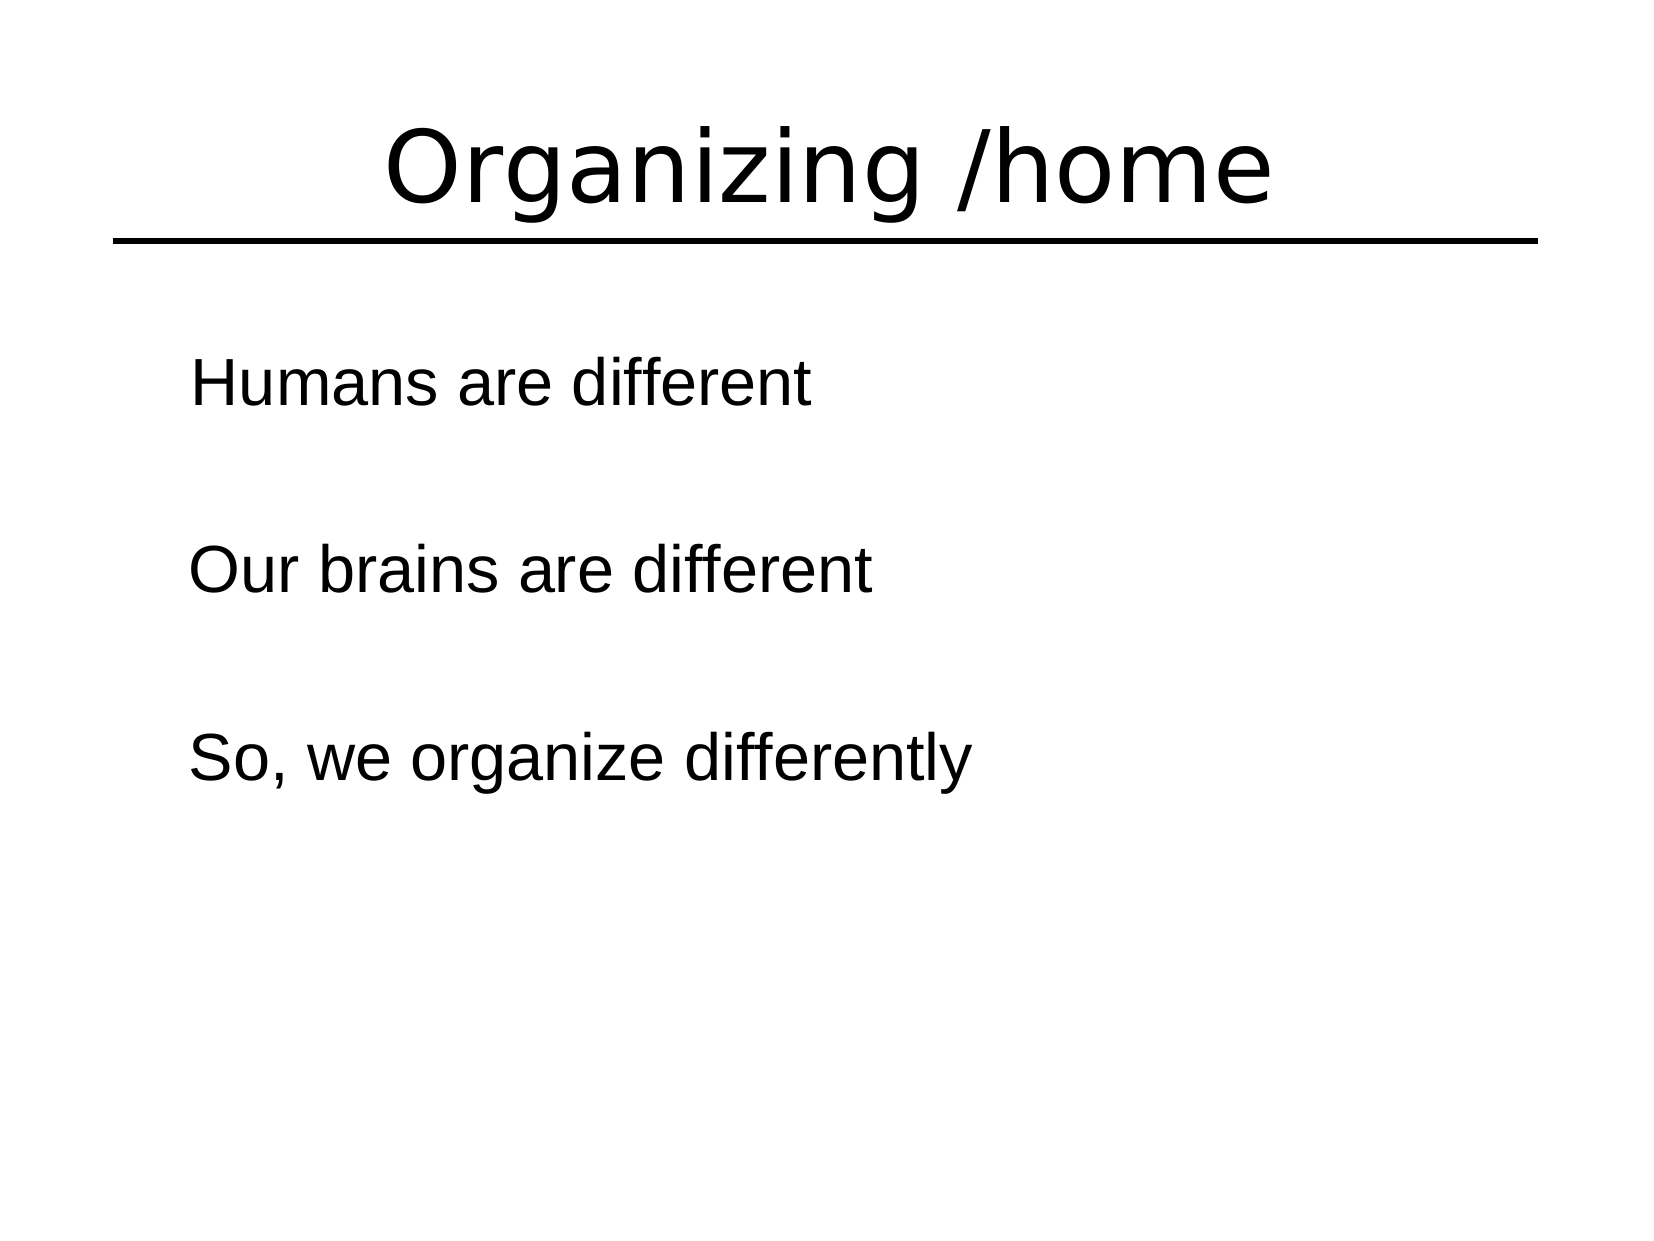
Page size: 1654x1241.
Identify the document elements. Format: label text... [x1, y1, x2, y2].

text_box Our brains are different [173, 525, 910, 615]
text_box Humans are different [176, 337, 1013, 428]
text_box So, we organize differently [173, 712, 1010, 803]
text_box Organizing /home [368, 102, 1351, 234]
